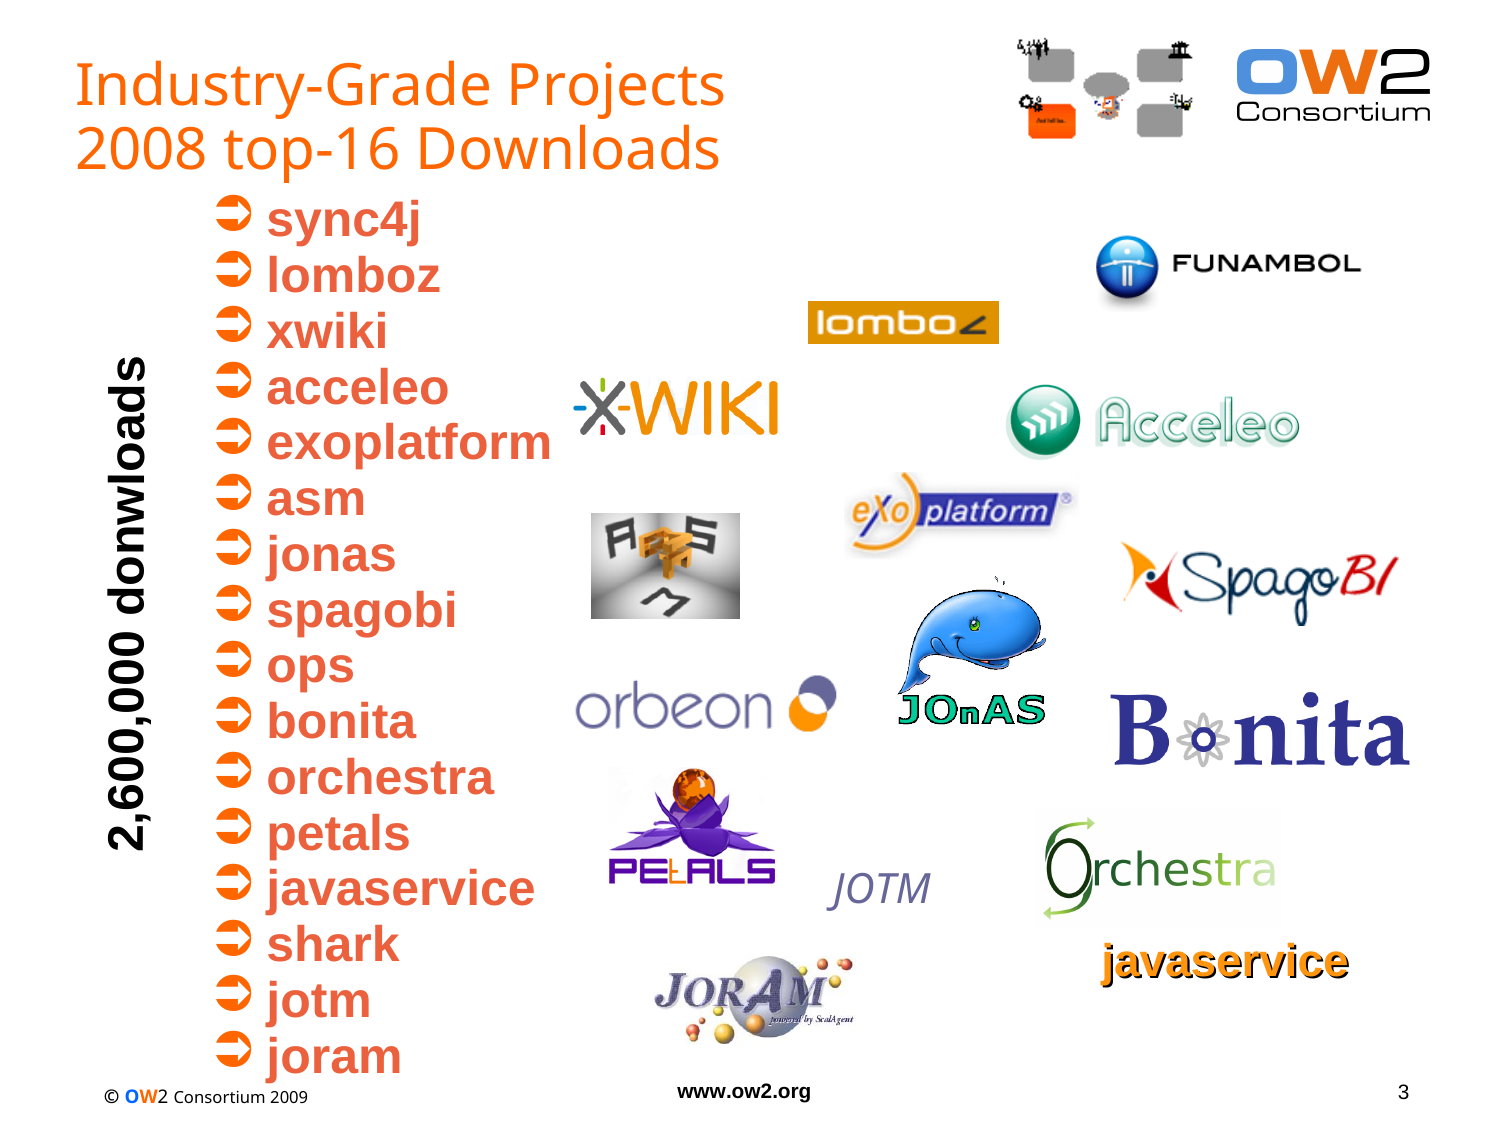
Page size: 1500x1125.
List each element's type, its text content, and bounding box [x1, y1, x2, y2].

text_box 2,600,000 donwloads [96, 340, 169, 868]
picture [844, 472, 1081, 562]
picture [572, 377, 780, 438]
picture [572, 673, 839, 733]
picture [808, 301, 999, 344]
picture [590, 510, 742, 621]
list sync4j lomboz xwiki acceleo exoplatform asm jonas spagobi ops bonita orchestra petals javaservice shark jotm joram [210, 191, 562, 1084]
picture [654, 956, 857, 1046]
text_box JOTM [818, 856, 980, 931]
picture [897, 576, 1046, 725]
picture [1105, 690, 1412, 768]
picture [608, 767, 776, 886]
text_box javaservice [1086, 933, 1394, 1000]
picture [1034, 808, 1283, 928]
picture [1013, 32, 1194, 142]
picture [1093, 230, 1365, 312]
picture [1003, 383, 1301, 462]
picture [1117, 537, 1399, 626]
title Industry-Grade Projects 2008 top-16 Downloads [75, 44, 1175, 193]
